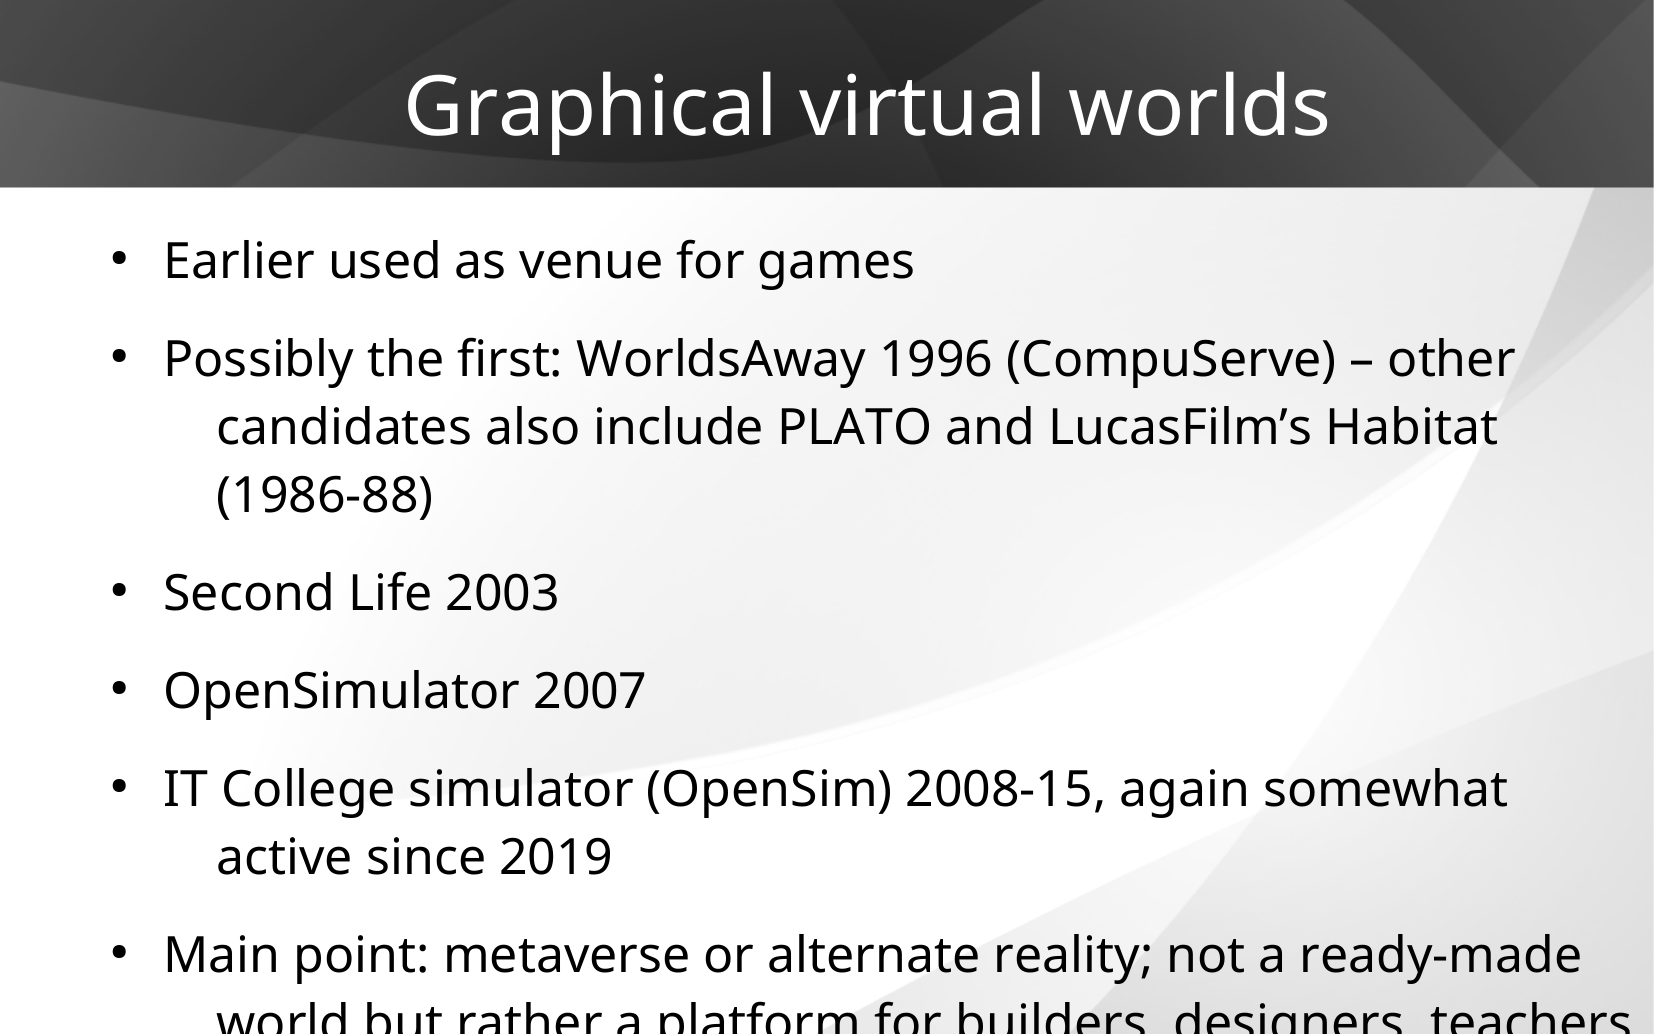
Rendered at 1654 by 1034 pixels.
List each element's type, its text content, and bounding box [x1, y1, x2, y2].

title Graphical virtual worlds [124, 0, 1613, 208]
picture [0, 0, 1654, 1034]
list Earlier used as venue for games Possibly the first: WorldsAway 1996 (CompuServe) – other candidates also include PLATO and LucasFilm’s Habitat (1986-88) Second Life 2003 OpenSimulator 2007 IT College simulator (OpenSim) 2008-15, again somewhat active since 2019 Main point: metaverse or alternate reality; not a ready-made world but rather a platform for builders, designers, teachers etc [75, 225, 1651, 1033]
